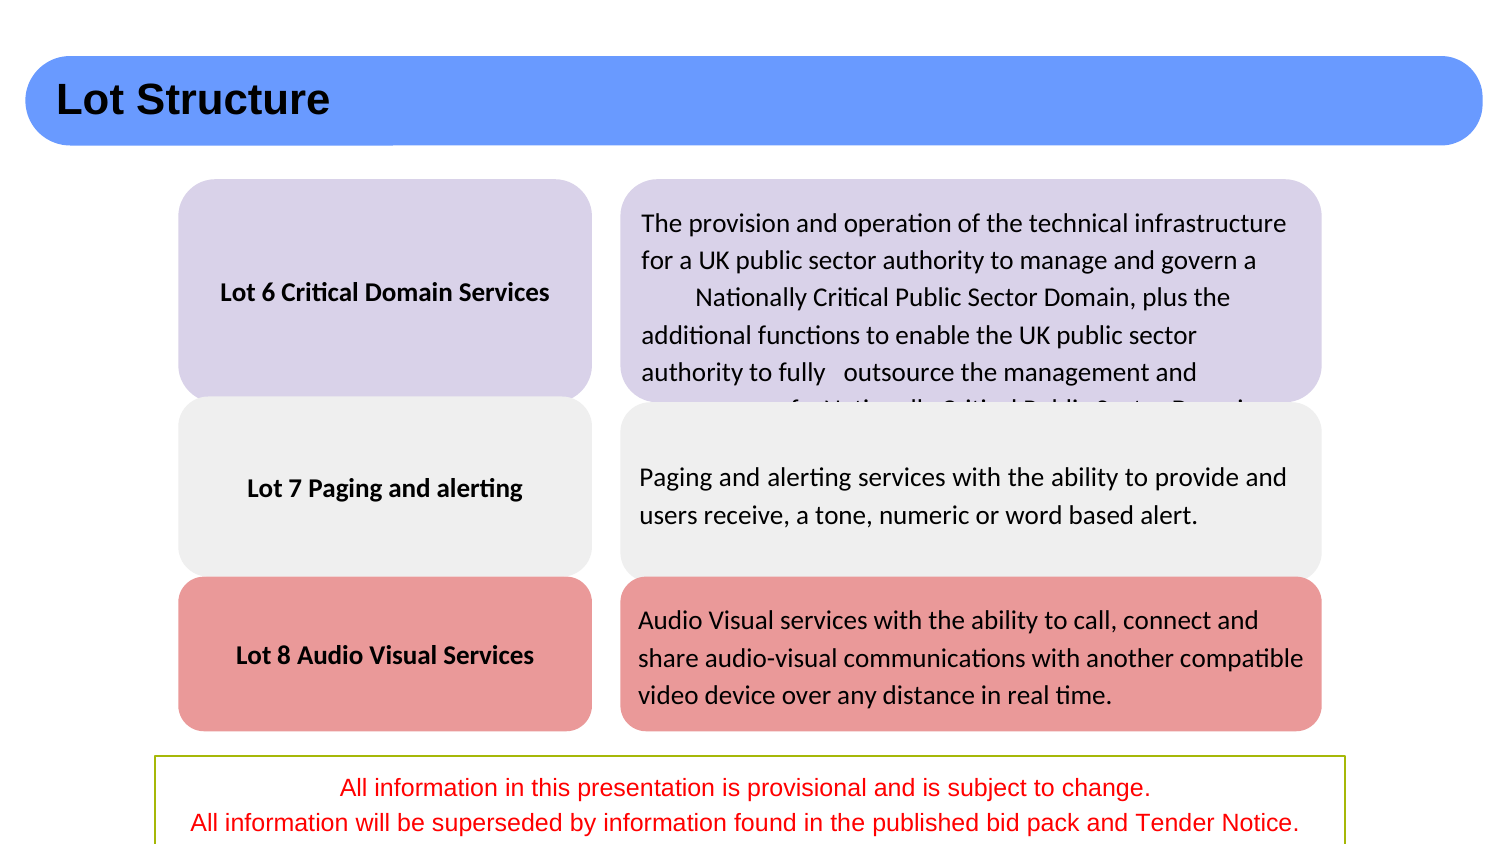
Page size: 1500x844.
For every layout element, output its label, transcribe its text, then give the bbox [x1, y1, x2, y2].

text_box Audio Visual services with the ability to call, connect and share audio-visual communications with another compatible video device over any distance in real time. [620, 576, 1322, 732]
text_box Lot 7 Paging and alerting [178, 396, 592, 576]
text_box The provision and operation of the technical infrastructure for a UK public sector authority to manage and govern a Nationally Critical Public Sector Domain, plus the additional functions to enable the UK public sector authority to fully outsource the management and governance of a Nationally Critical Public Sector Domain. [620, 179, 1322, 402]
text_box Lot 8 Audio Visual Services [178, 576, 592, 732]
title Lot Structure [55, 70, 1235, 137]
text_box All information in this presentation is provisional and is subject to change. All information will be superseded by information found in the published bid pack and Tender Notice. [155, 755, 1346, 844]
text_box Lot 6 Critical Domain Services [178, 179, 592, 398]
text_box Paging and alerting services with the ability to provide and users receive, a tone, numeric or word based alert. [620, 402, 1322, 579]
